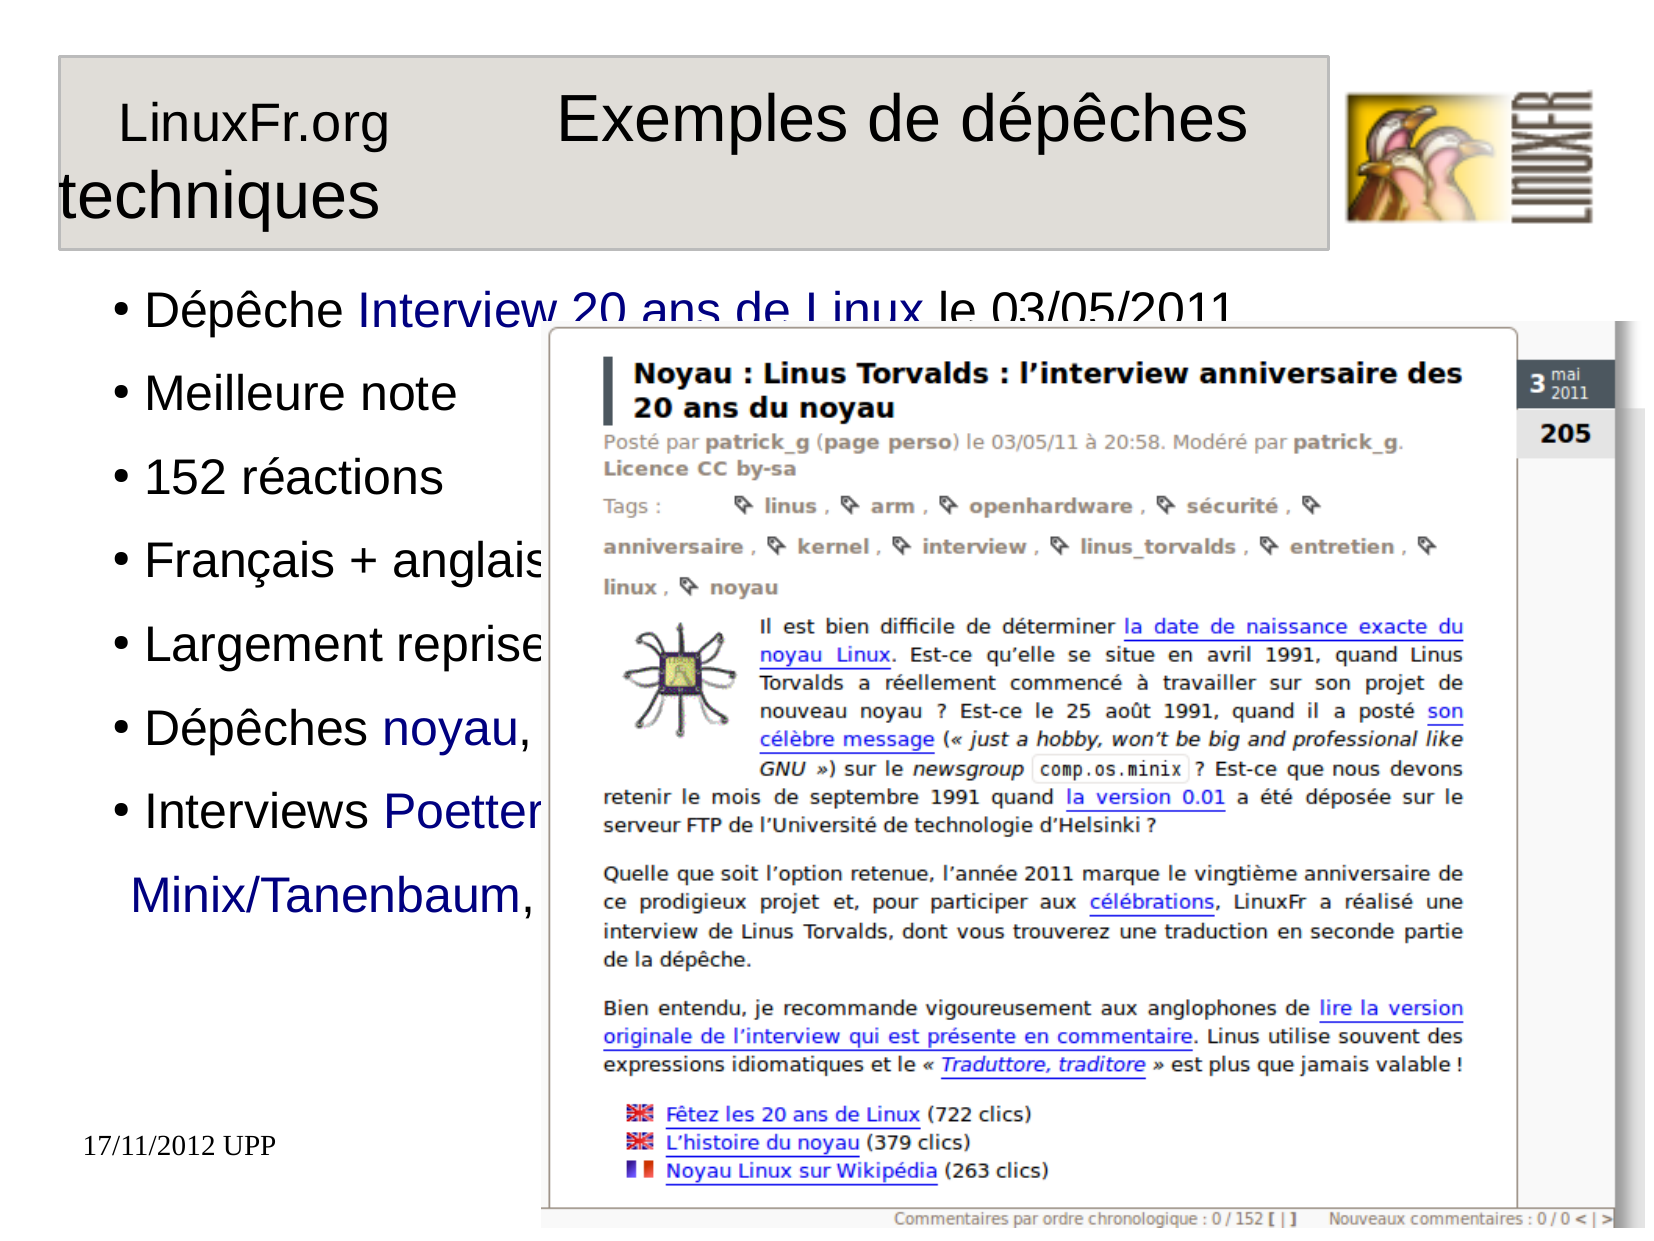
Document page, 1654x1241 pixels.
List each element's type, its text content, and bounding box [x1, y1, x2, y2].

picture [541, 321, 1645, 1228]
text_box Dépêche Interview 20 ans de Linux le 03/05/2011 Meilleure note 152 réactions Français + anglais Largement reprise Dépêches noyau, Interviews Poettering, Minix/Tanenbaum, etc. [76, 253, 1524, 1064]
title LinuxFr.org Exemples de dépêches techniques [59, 56, 1329, 250]
picture [1341, 88, 1601, 229]
